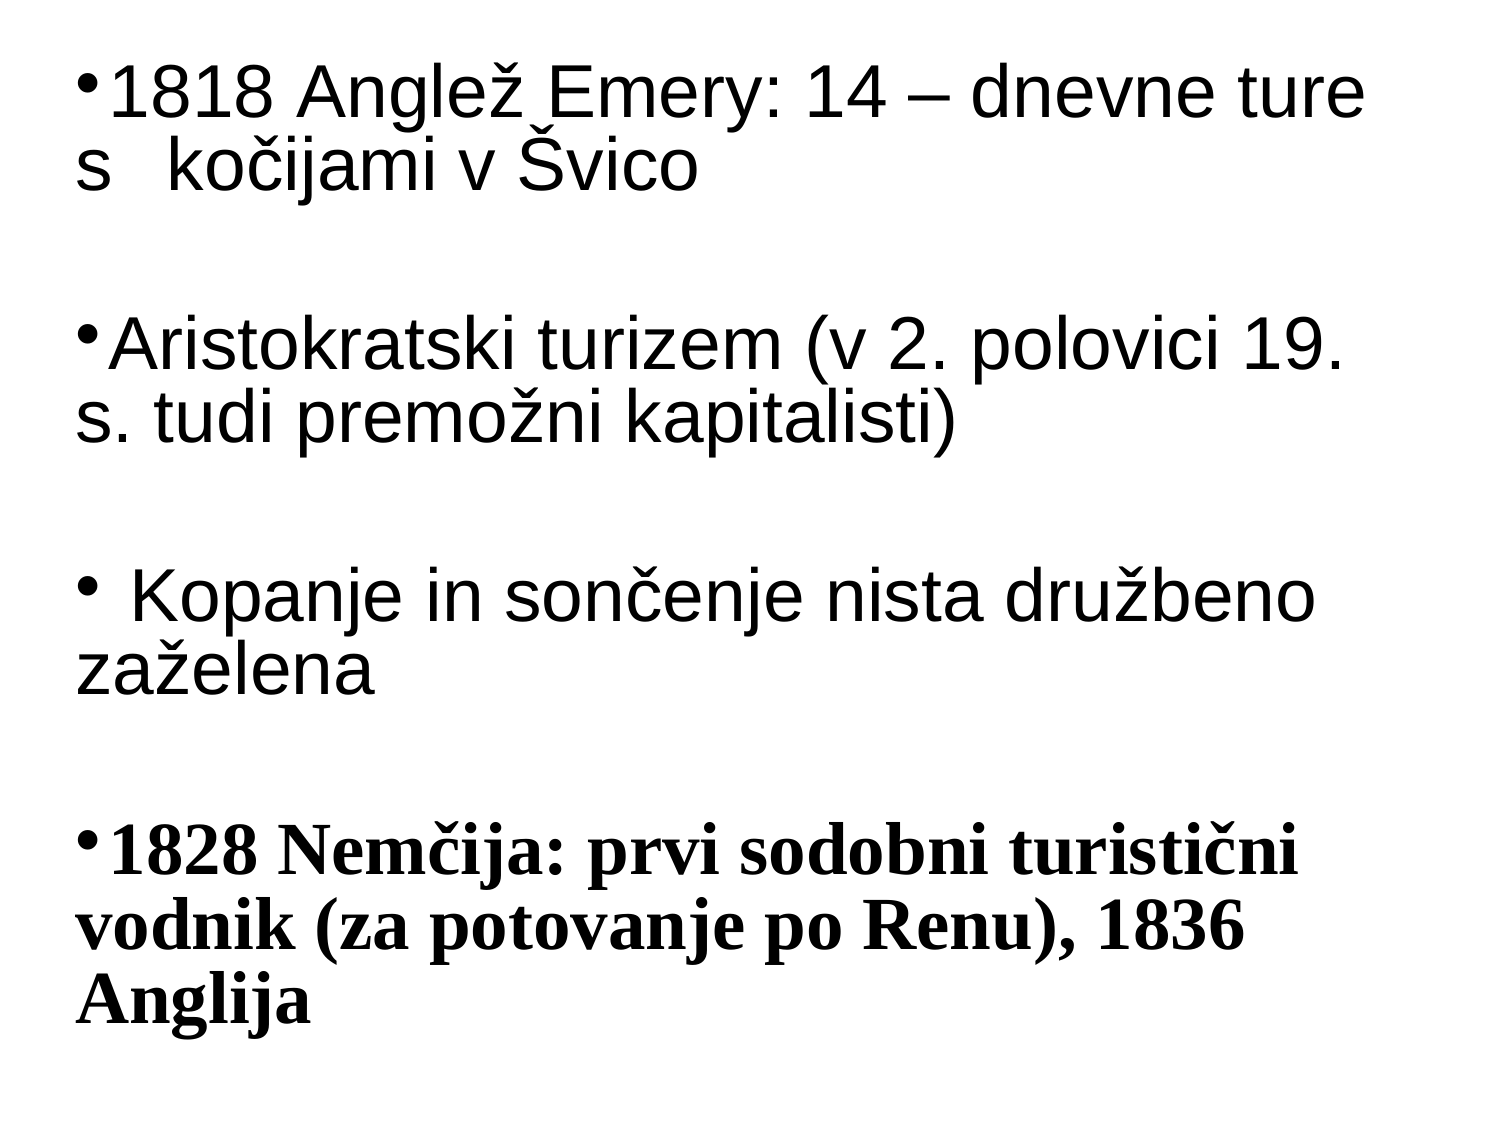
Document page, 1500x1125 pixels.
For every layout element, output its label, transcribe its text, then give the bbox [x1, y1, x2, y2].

list 1818 Anglež Emery: 14 – dnevne ture s kočijami v Švico Aristokratski turizem (v 2. polovici 19. s. tudi premožni kapitalisti)‏ Kopanje in sončenje nista družbeno zaželena 1828 Nemčija: prvi sodobni turistični vodnik (za potovanje po Renu), 1836 Anglija [74, 59, 1425, 1063]
